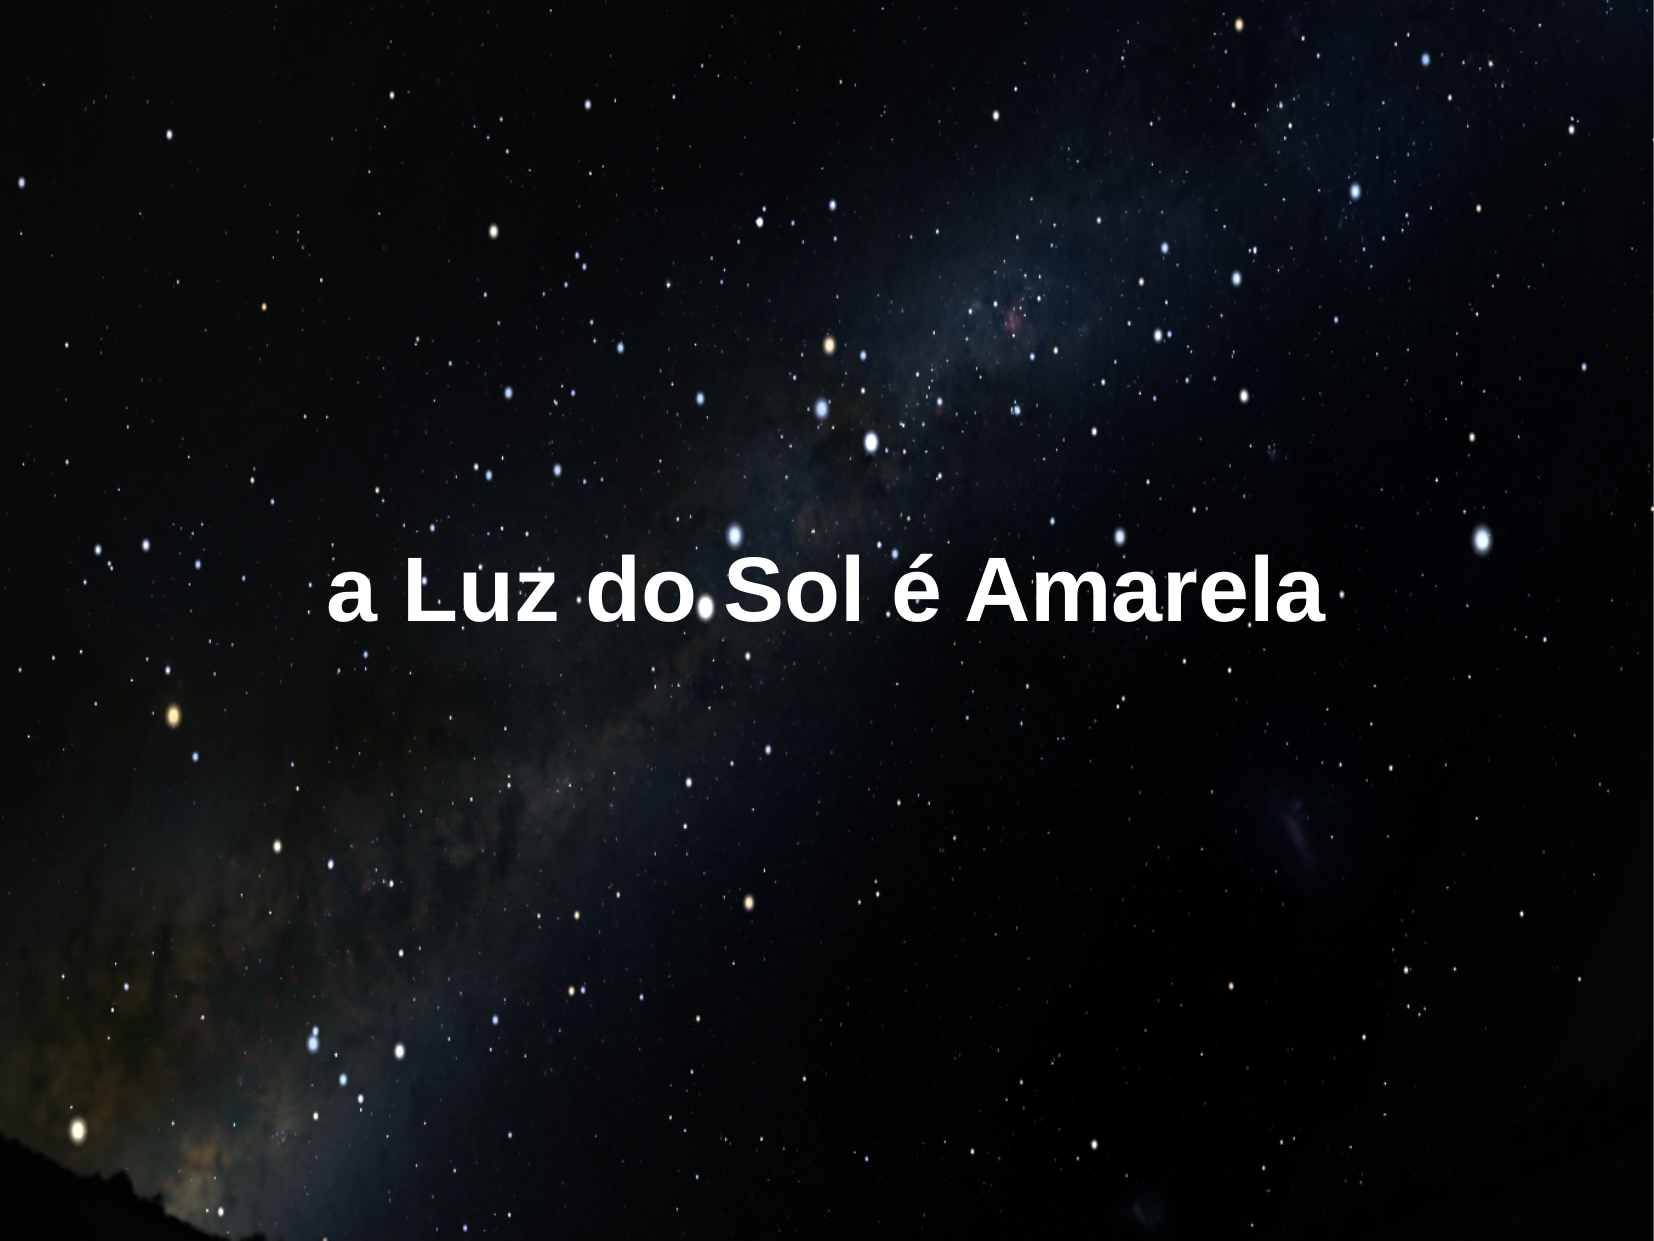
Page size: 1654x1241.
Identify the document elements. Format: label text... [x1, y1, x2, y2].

picture [0, 0, 1654, 1241]
title a Luz do Sol é Amarela [82, 486, 1571, 694]
